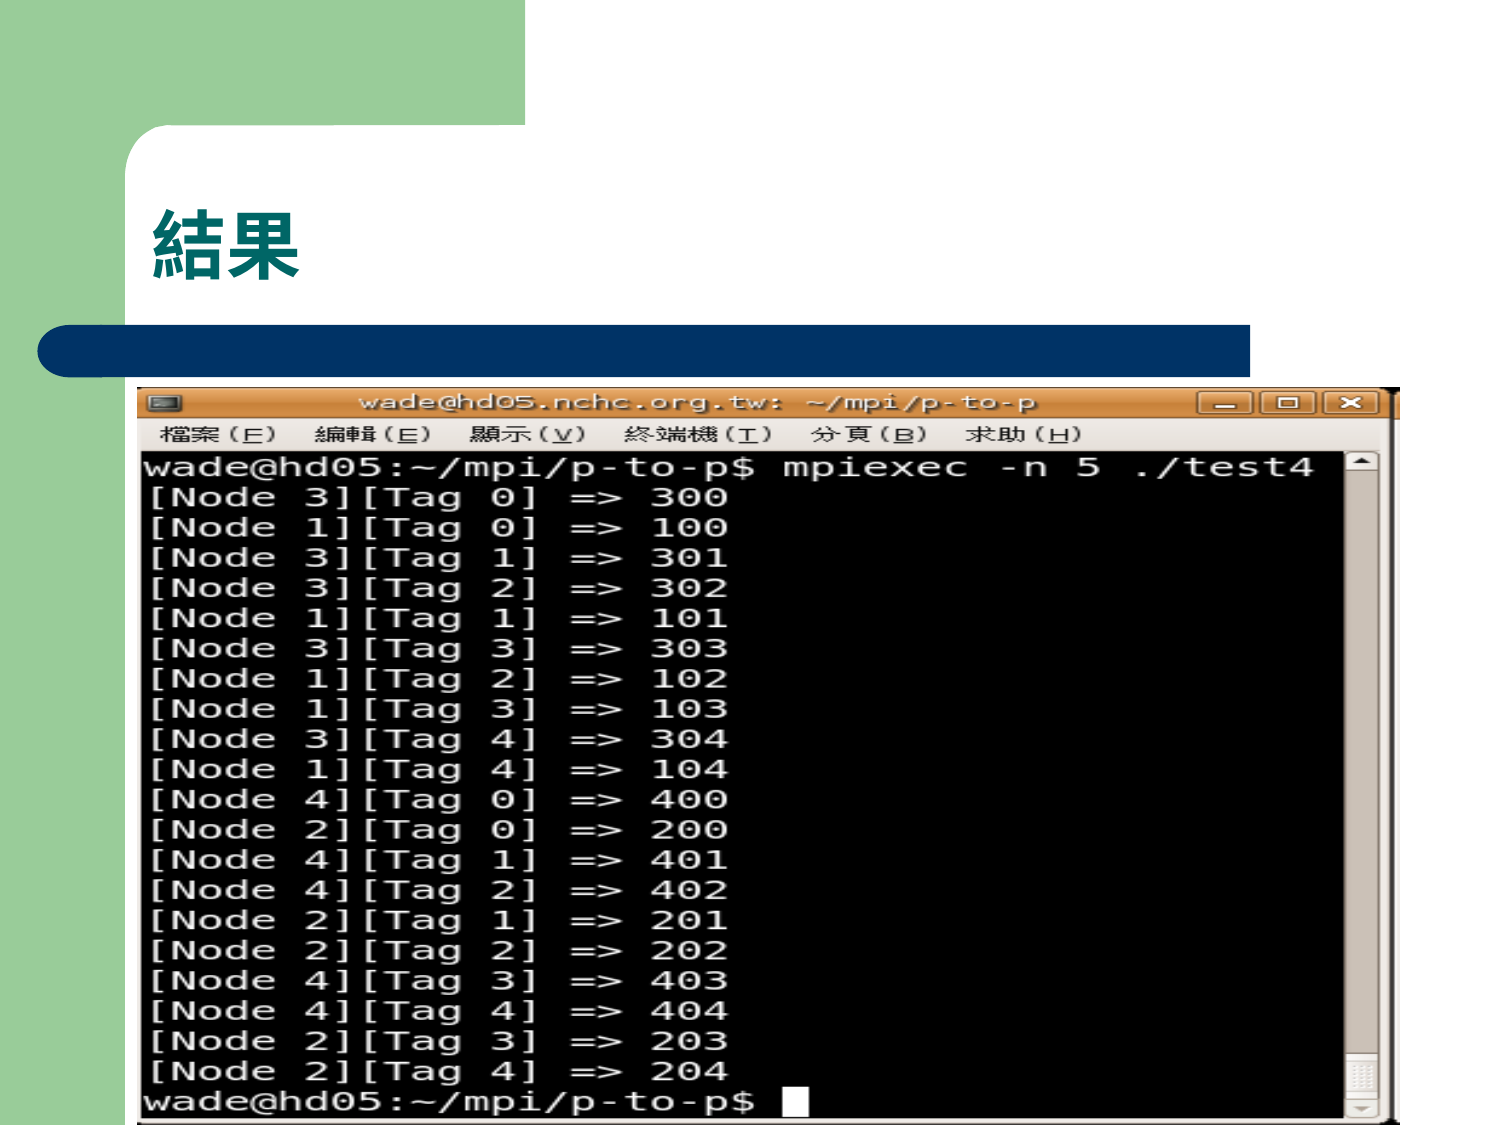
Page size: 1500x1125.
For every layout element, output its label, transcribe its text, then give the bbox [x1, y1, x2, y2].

title 結果 [136, 136, 1414, 301]
picture [137, 387, 1400, 1125]
